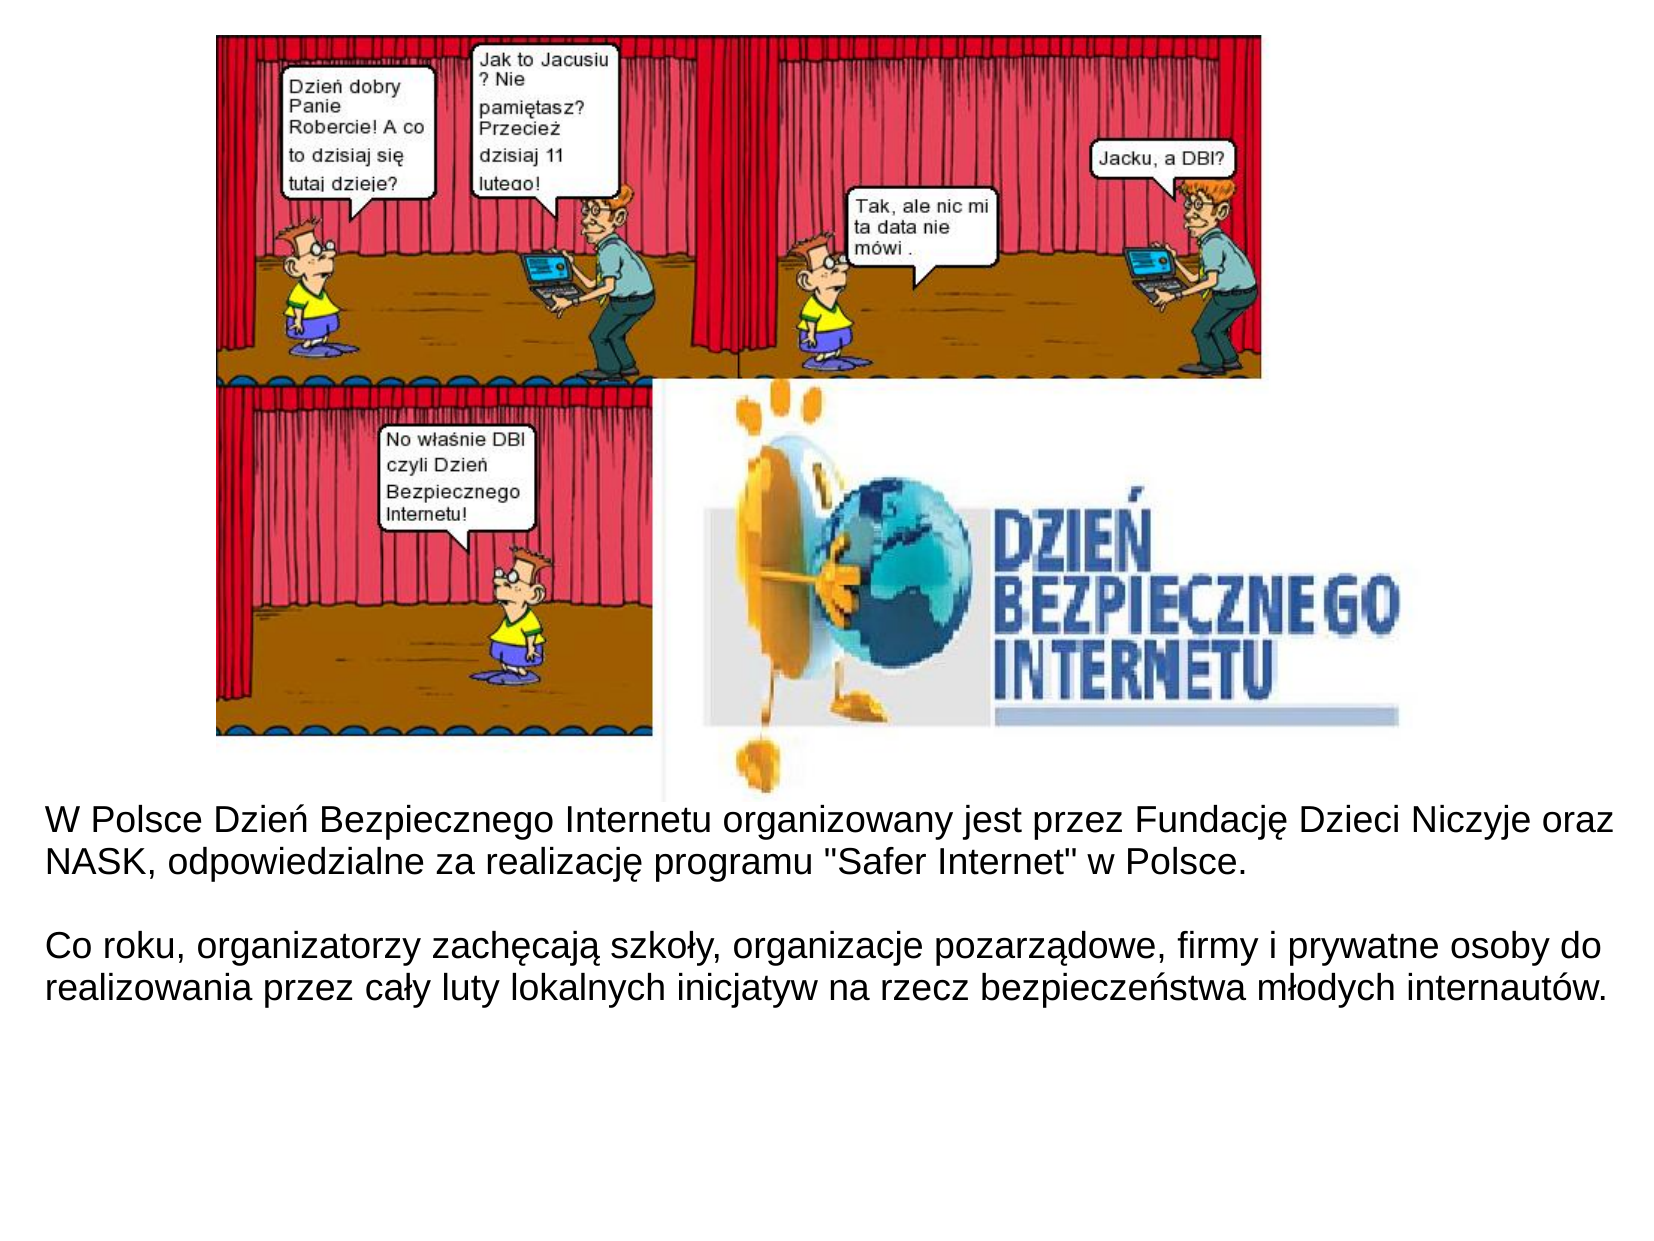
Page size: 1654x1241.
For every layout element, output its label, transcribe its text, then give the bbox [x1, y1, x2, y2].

picture [216, 35, 1426, 802]
text_box W Polsce Dzień Bezpiecznego Internetu organizowany jest przez Fundację Dzieci Niczyje oraz NASK, odpowiedzialne za realizację programu "Safer Internet" w Polsce. Co roku, organizatorzy zachęcają szkoły, organizacje pozarządowe, firmy i prywatne osoby do realizowania przez cały luty lokalnych inicjatyw na rzecz bezpieczeństwa młodych internautów. [30, 790, 1630, 1016]
